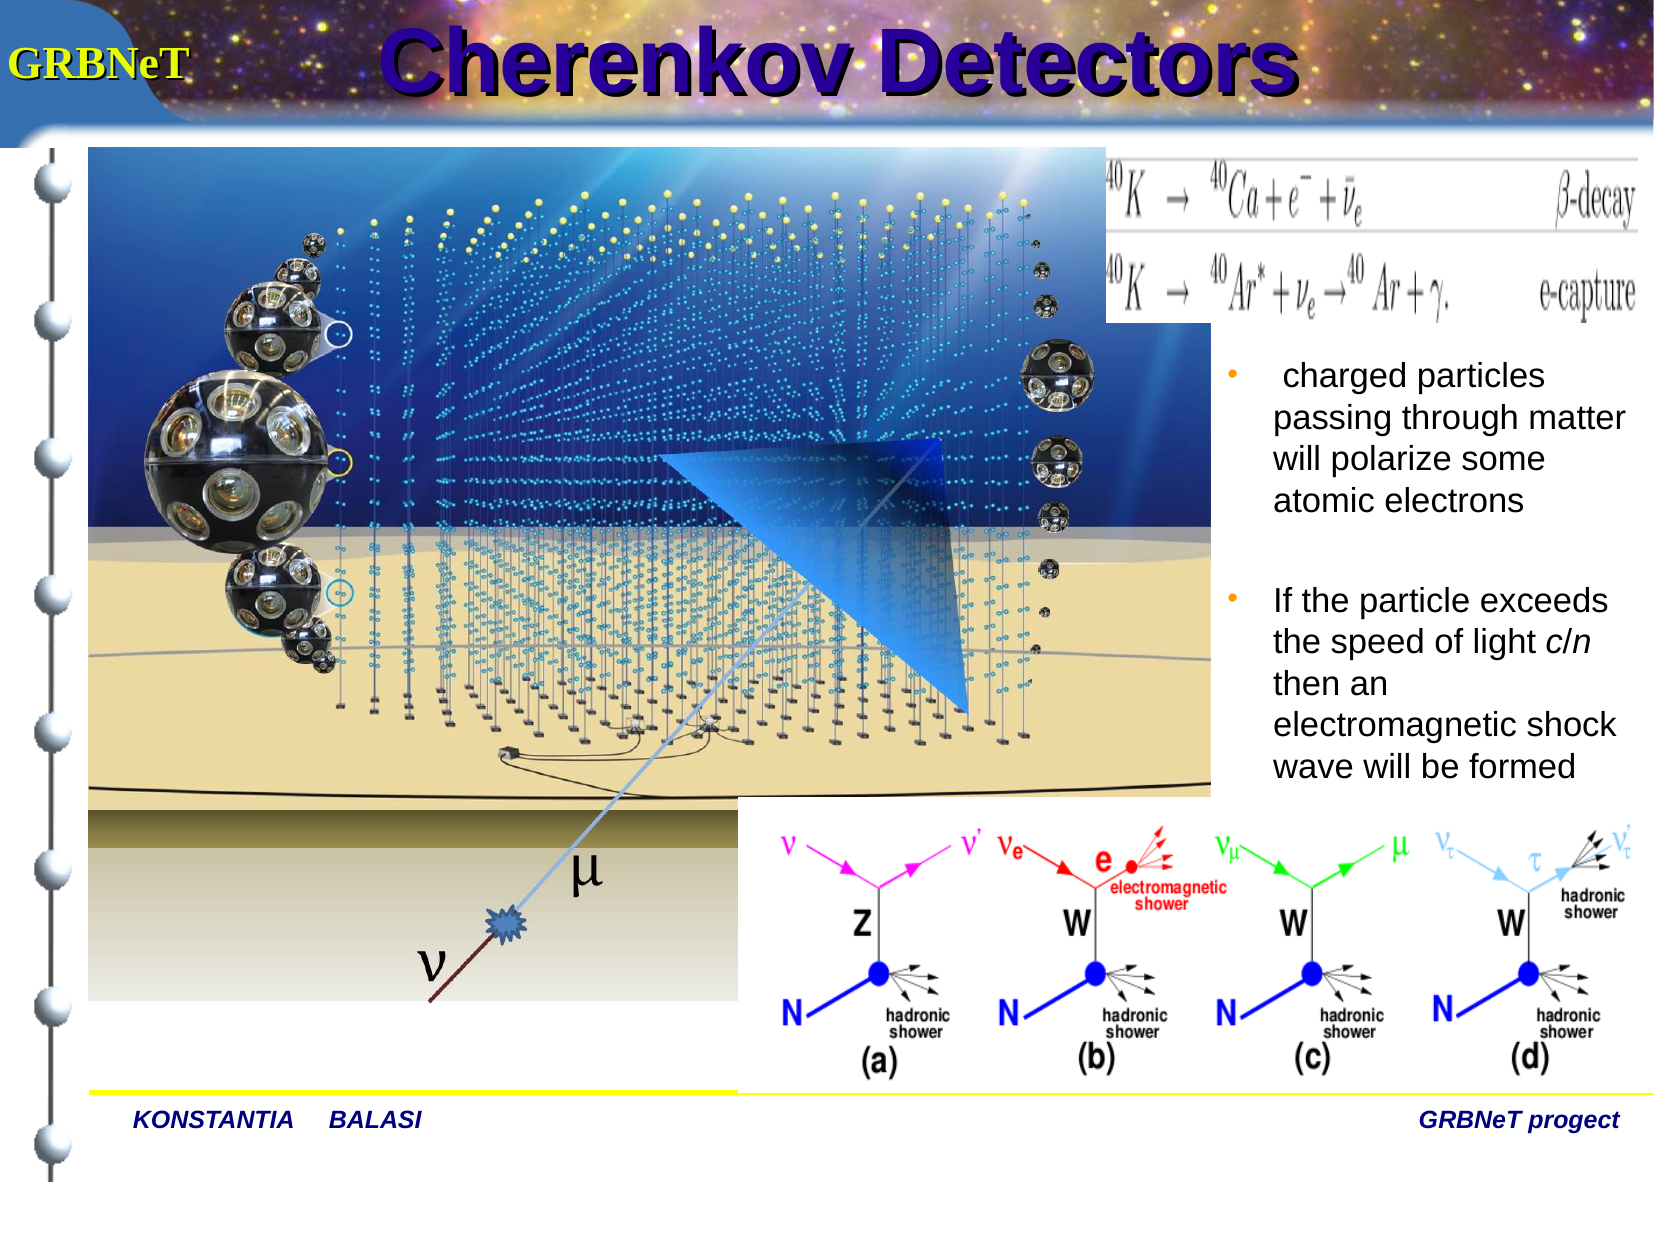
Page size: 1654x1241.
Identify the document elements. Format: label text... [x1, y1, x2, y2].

picture [0, 0, 1654, 1182]
list charged particles passing through matter will polarize some atomic electrons If the particle exceeds the speed of light c/n then an electromagnetic shock wave will be formed First observed by Pavel Cherenkov in 1934 [1211, 295, 1654, 797]
title Cherenkov Detectors [201, 0, 1477, 119]
text_box KONSTANTIA BALASI GRBNeT progect [118, 1095, 1654, 1142]
title GRBNeT [0, 0, 296, 131]
